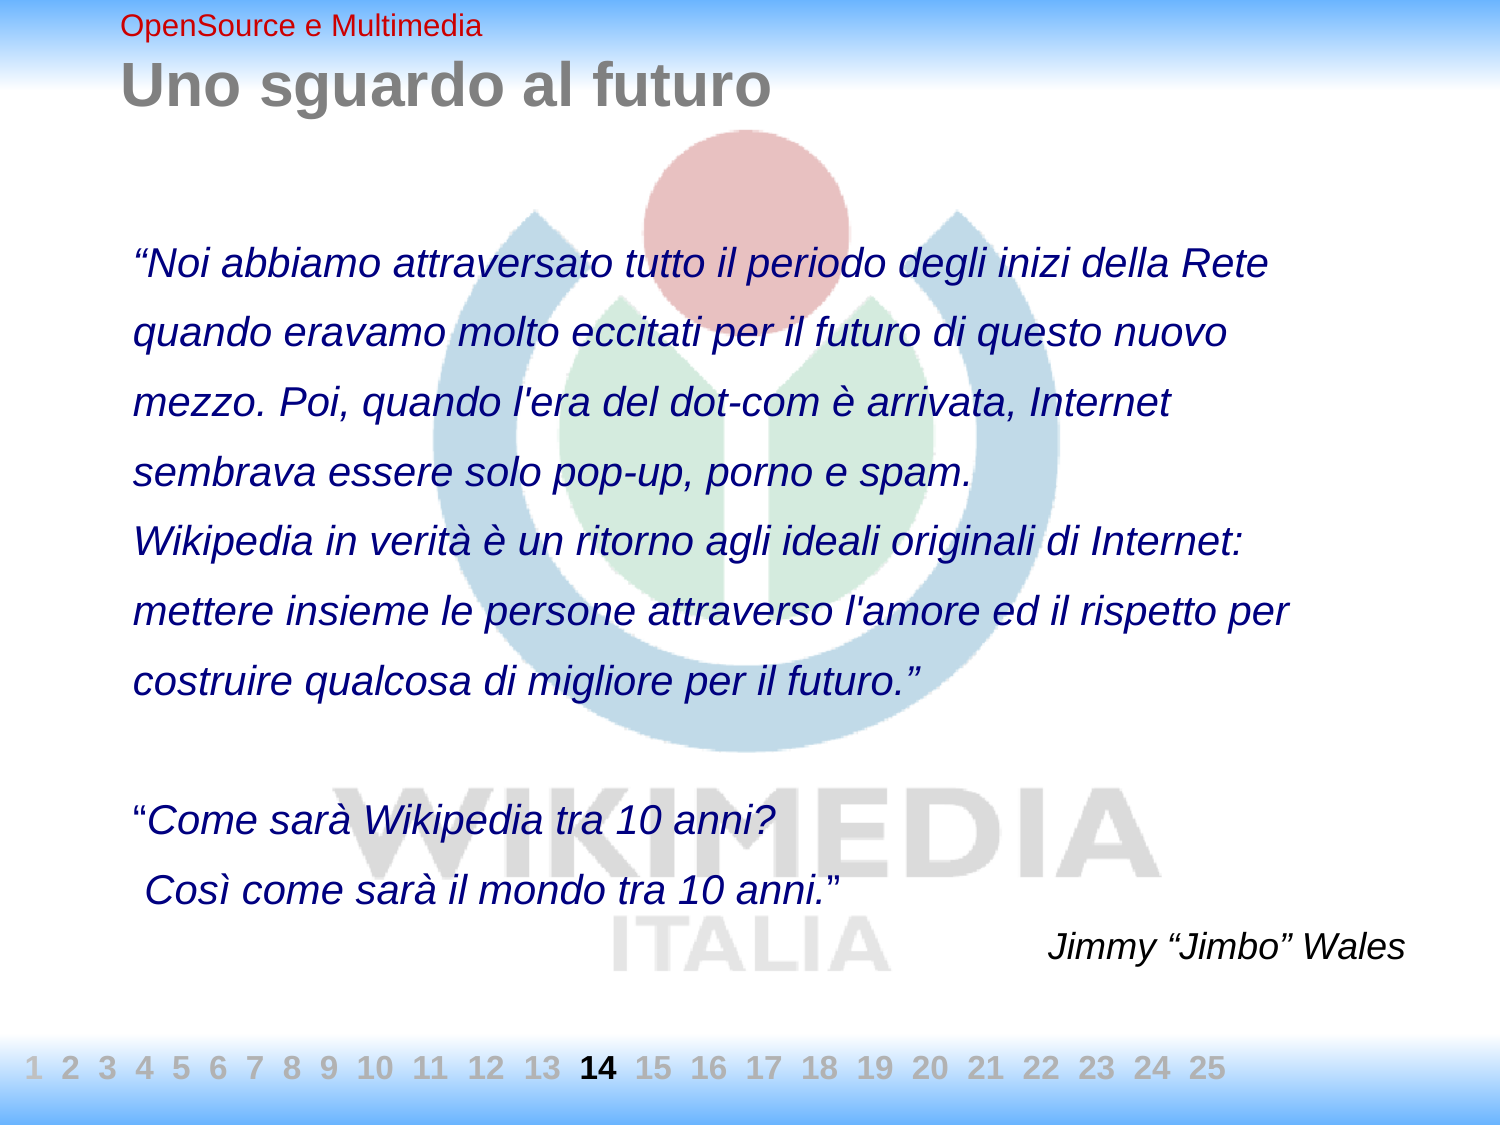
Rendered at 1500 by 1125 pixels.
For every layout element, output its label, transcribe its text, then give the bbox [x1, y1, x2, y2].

text_box Uno sguardo al futuro [120, 50, 1479, 120]
text_box OpenSource e Multimedia [120, 7, 1479, 43]
text_box Jimmy “Jimbo” Wales [1033, 917, 1447, 975]
text_box 1 2 3 4 5 6 7 8 9 10 11 12 13 14 15 16 17 18 19 20 21 22 23 24 25 [24, 1049, 1267, 1087]
picture [75, 91, 1426, 1034]
text_box [0, 1034, 1500, 1125]
text_box “Noi abbiamo attraversato tutto il periodo degli inizi della Rete quando eravamo molto eccitati per il futuro di questo nuovo mezzo. Poi, quando l'era del dot-com è arrivata, Internet sembrava essere solo pop-up, porno e spam. Wikipedia in verità è un ritorno agli ideali originali di Internet: mettere insieme le persone attraverso l'amore ed il rispetto per costruire qualcosa di migliore per il futuro.” “Come sarà Wikipedia tra 10 anni? Così come sarà il mondo tra 10 anni.” [118, 208, 1359, 941]
text_box [0, 0, 1500, 91]
